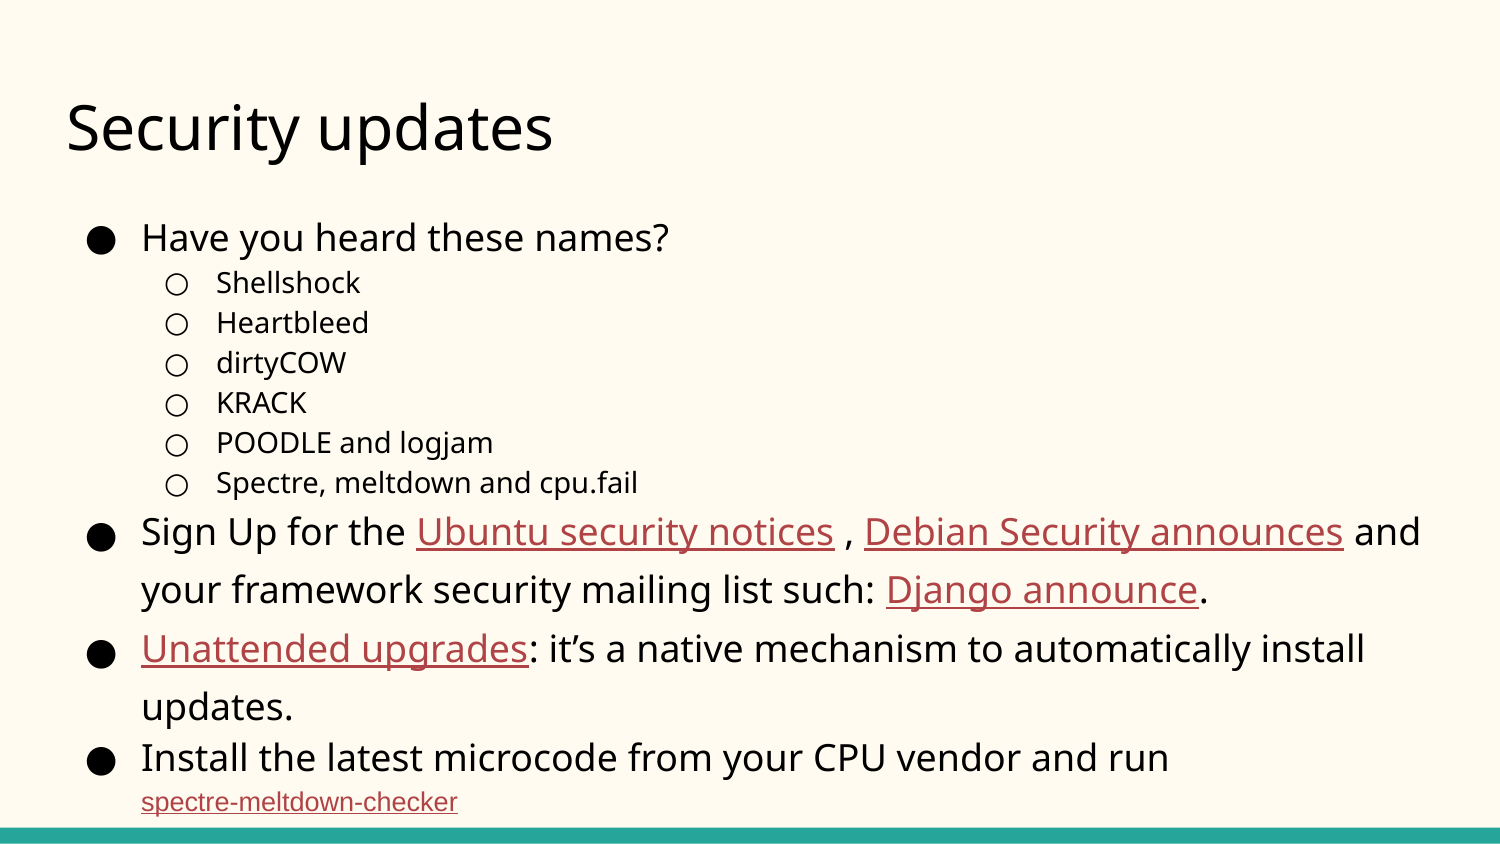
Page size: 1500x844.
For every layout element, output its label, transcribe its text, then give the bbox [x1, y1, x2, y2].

title Security updates [51, 72, 1449, 174]
list Have you heard these names? Shellshock Heartbleed dirtyCOW KRACK POODLE and logjam Spectre, meltdown and cpu.fail Sign Up for the Ubuntu security notices , Debian Security announces and your framework security mailing list such: Django announce. Unattended upgrades: it’s a native mechanism to automatically install updates. Install the latest microcode from your CPU vendor and run spectre-meltdown-checker [51, 192, 1449, 750]
